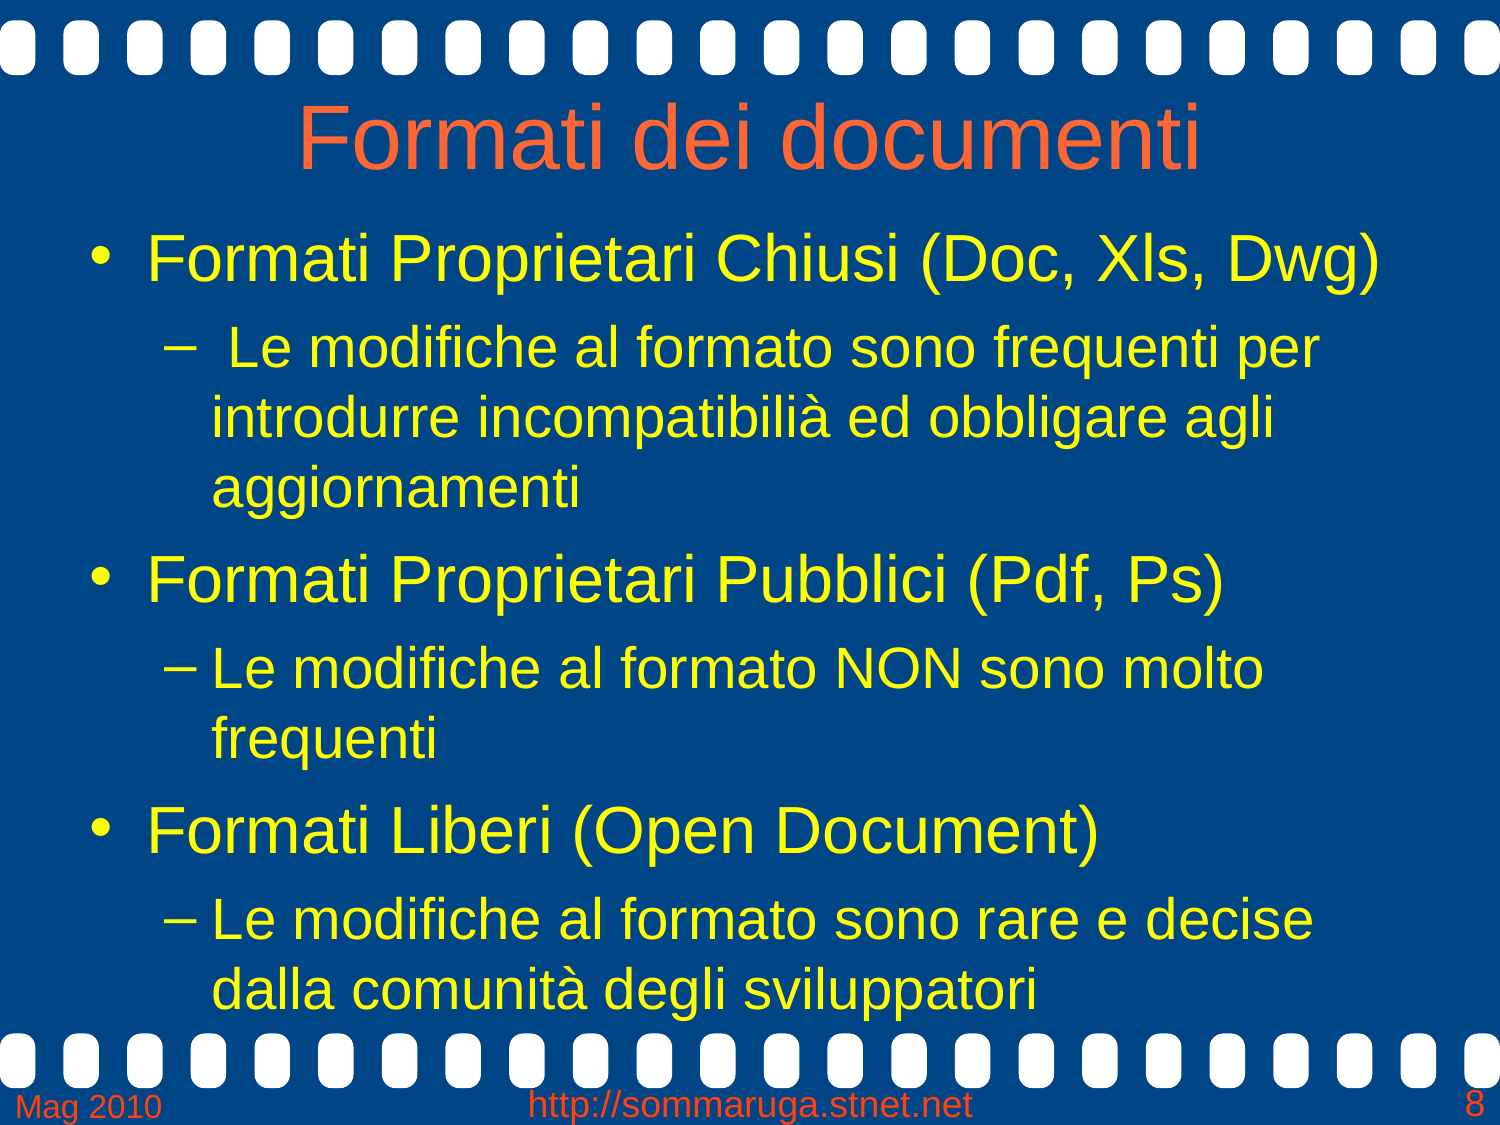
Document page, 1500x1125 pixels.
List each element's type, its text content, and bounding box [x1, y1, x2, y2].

list Formati Proprietari Chiusi (Doc, Xls, Dwg) Le modifiche al formato sono frequenti per introdurre incompatibilià ed obbligare agli aggiornamenti Formati Proprietari Pubblici (Pdf, Ps) Le modifiche al formato NON sono molto frequenti Formati Liberi (Open Document) Le modifiche al formato sono rare e decise dalla comunità degli sviluppatori [75, 206, 1426, 1029]
title Formati dei documenti [75, 70, 1426, 196]
